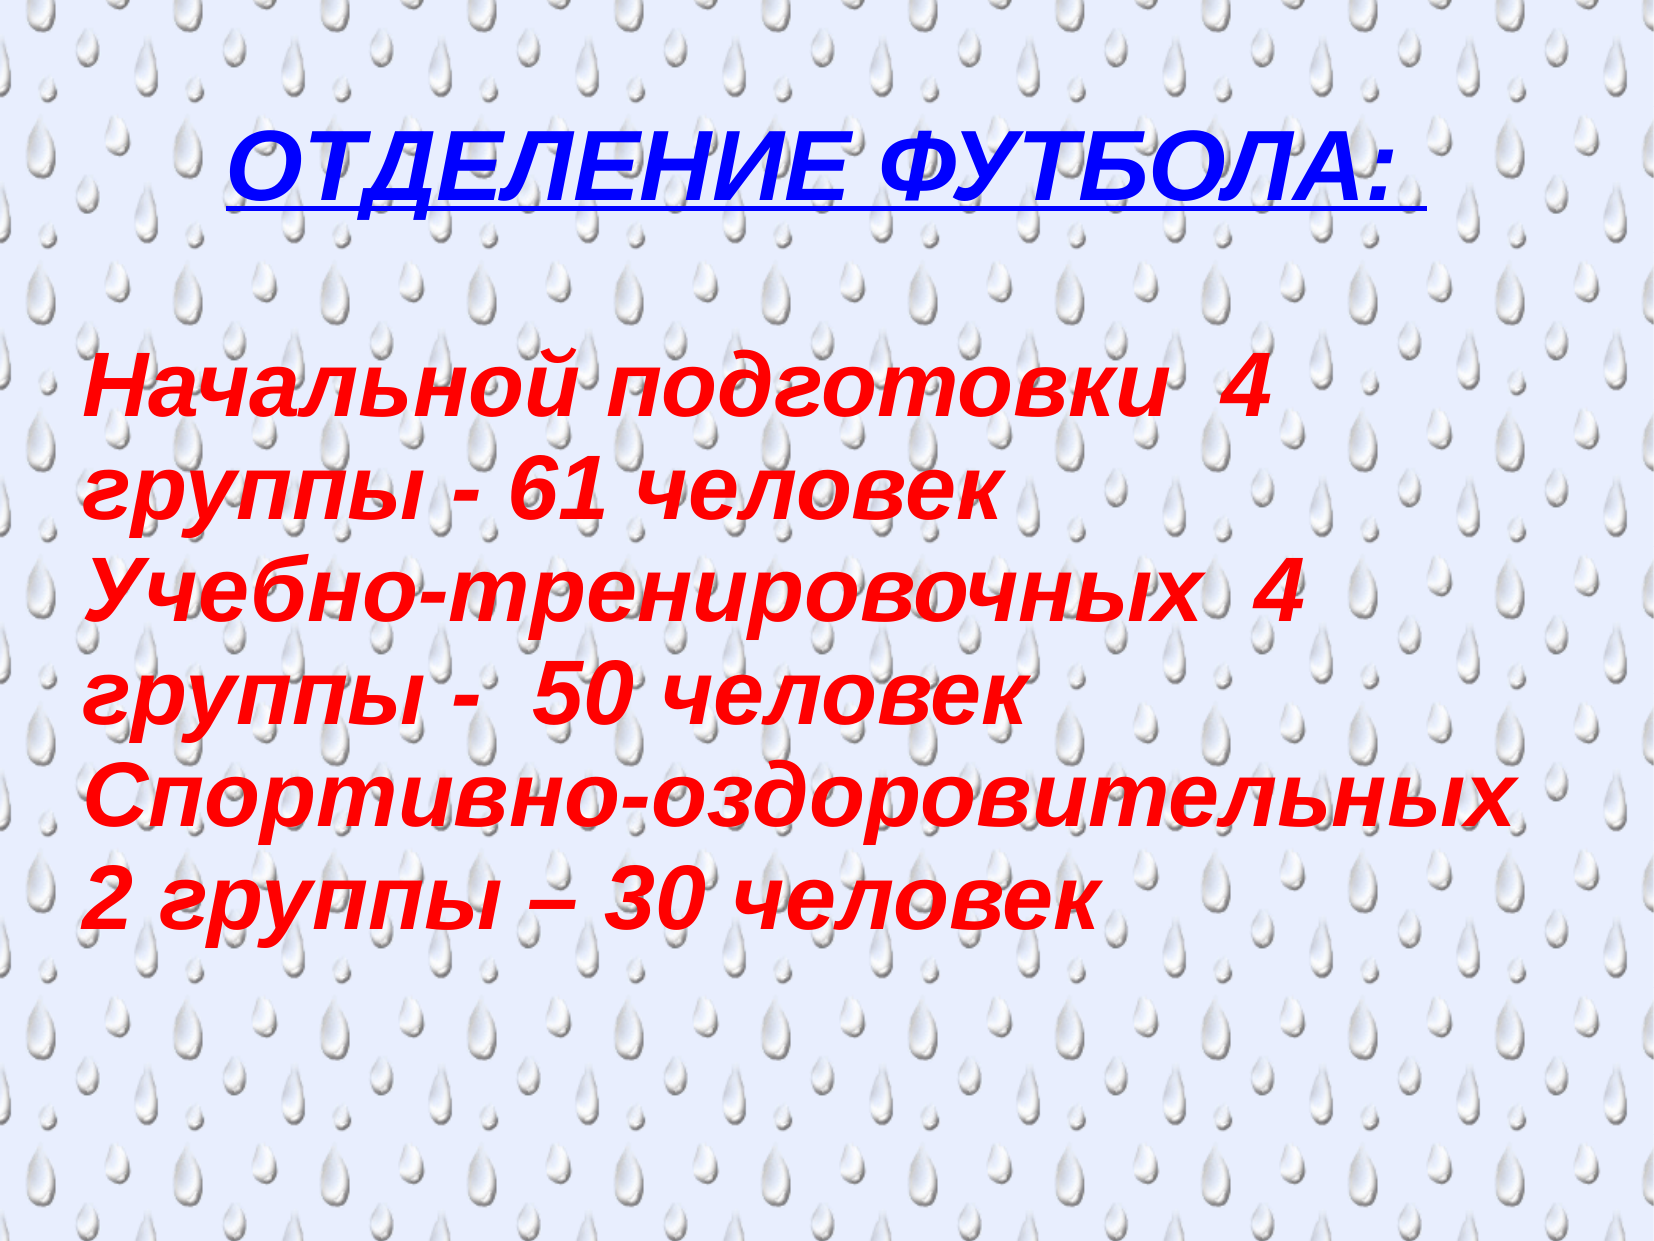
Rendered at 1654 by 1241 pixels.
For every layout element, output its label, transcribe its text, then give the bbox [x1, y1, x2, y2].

picture [0, 0, 1654, 1241]
subtitle ОТДЕЛЕНИЕ ФУТБОЛА: Начальной подготовки 4 группы - 61 человек Учебно-тренировочных 4 группы - 50 человек Спортивно-оздоровительных 2 группы – 30 человек [82, 49, 1571, 1010]
